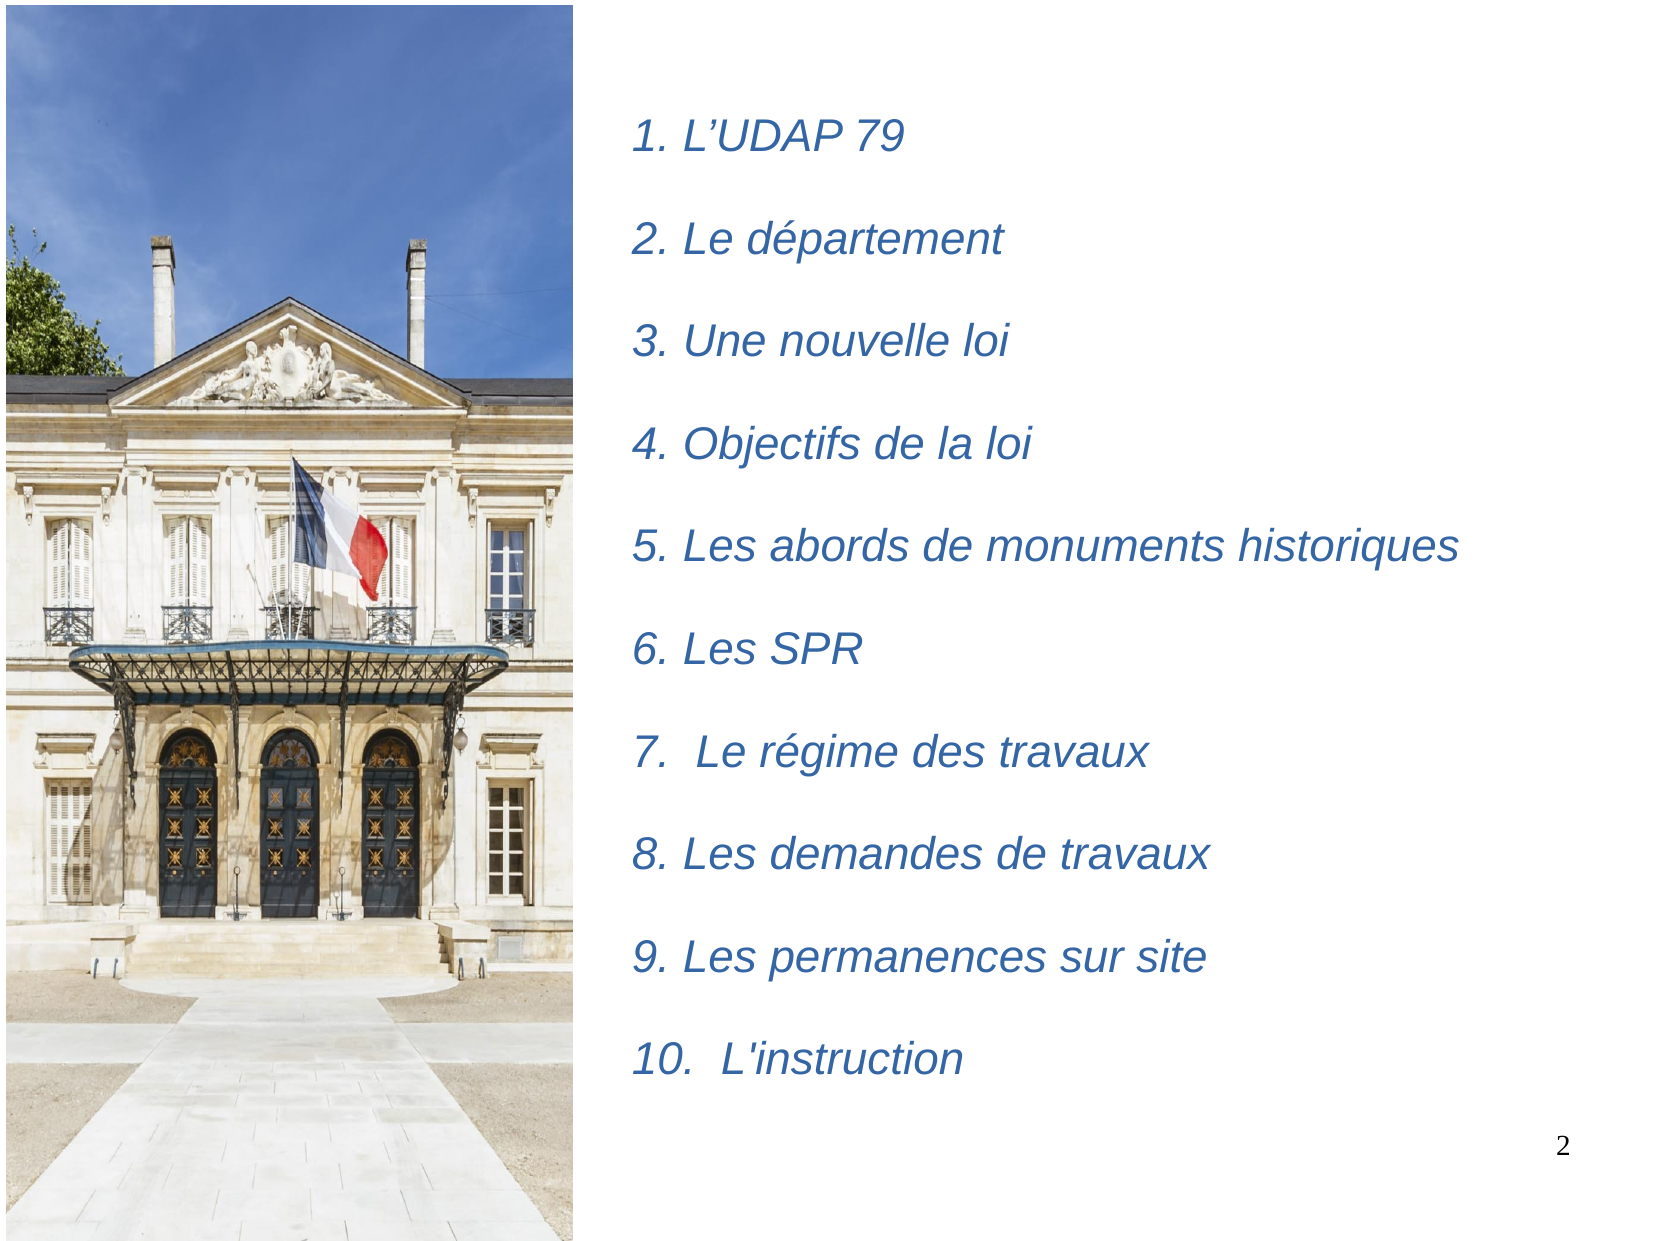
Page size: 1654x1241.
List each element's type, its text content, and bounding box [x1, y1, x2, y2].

picture [6, 5, 573, 1241]
title 1. L’UDAP 79 2. Le département 3. Une nouvelle loi 4. Objectifs de la loi 5. Les abords de monuments historiques 6. Les SPR 7. Le régime des travaux 8. Les demandes de travaux 9. Les permanences sur site 10. L'instruction [631, 59, 1654, 1241]
